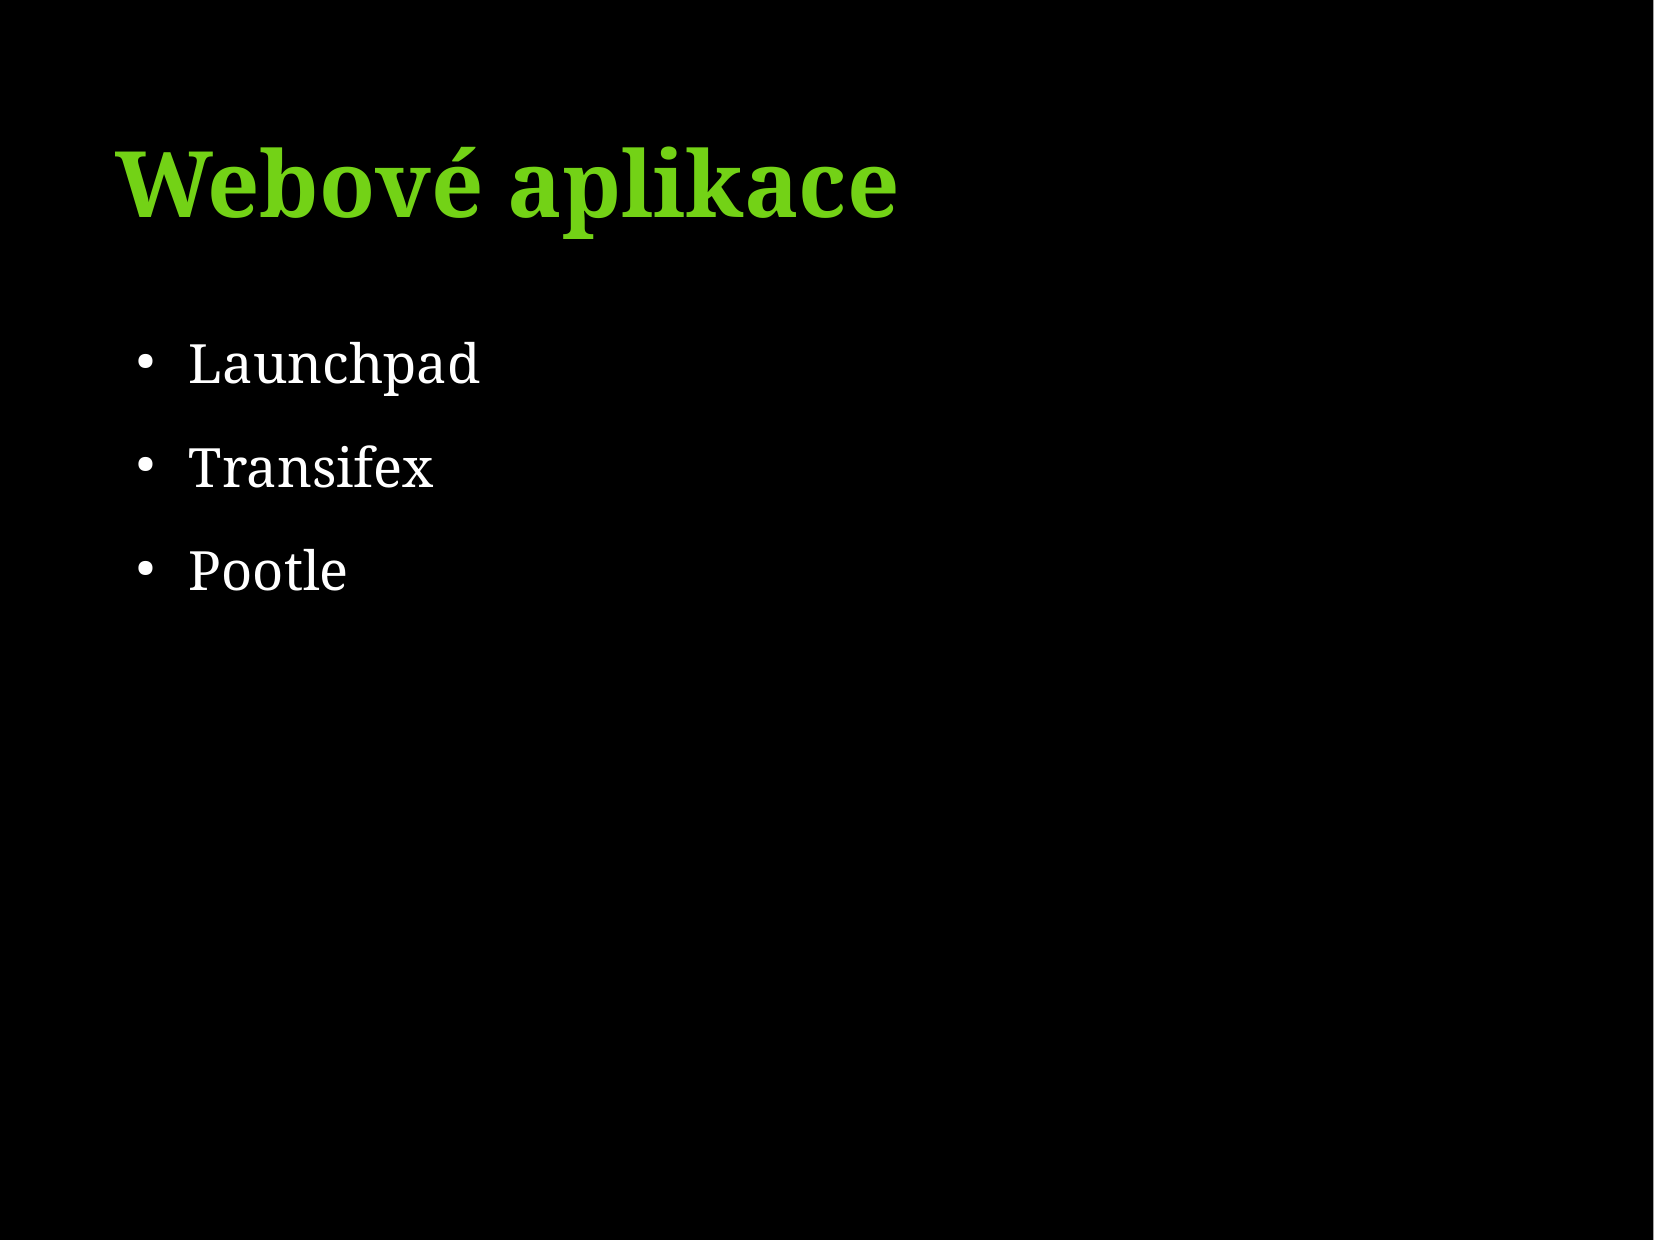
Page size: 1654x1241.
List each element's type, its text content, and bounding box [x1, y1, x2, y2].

list Launchpad Transifex Pootle [118, 325, 1536, 1145]
title Webové aplikace [115, 78, 1539, 287]
